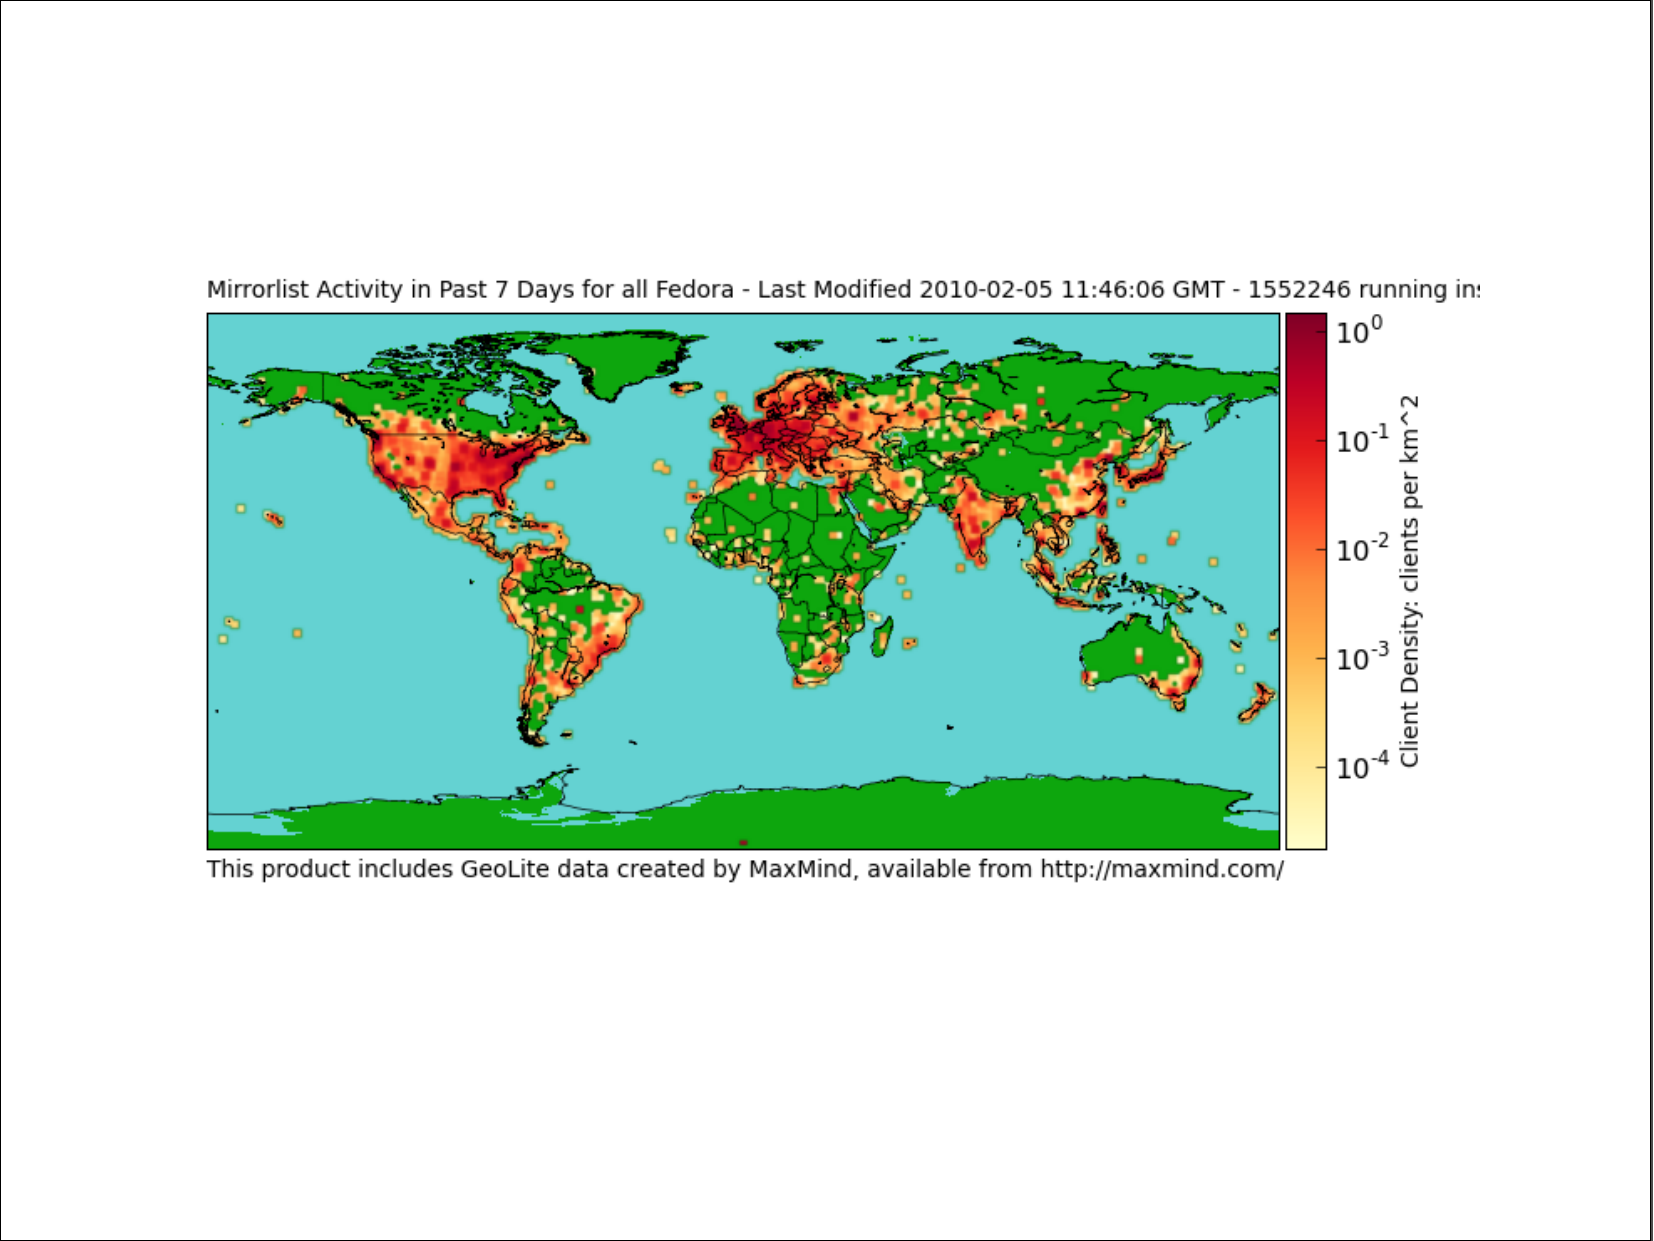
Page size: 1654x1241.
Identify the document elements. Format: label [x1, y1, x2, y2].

picture [140, 246, 1480, 916]
text_box [0, 0, 1651, 1241]
